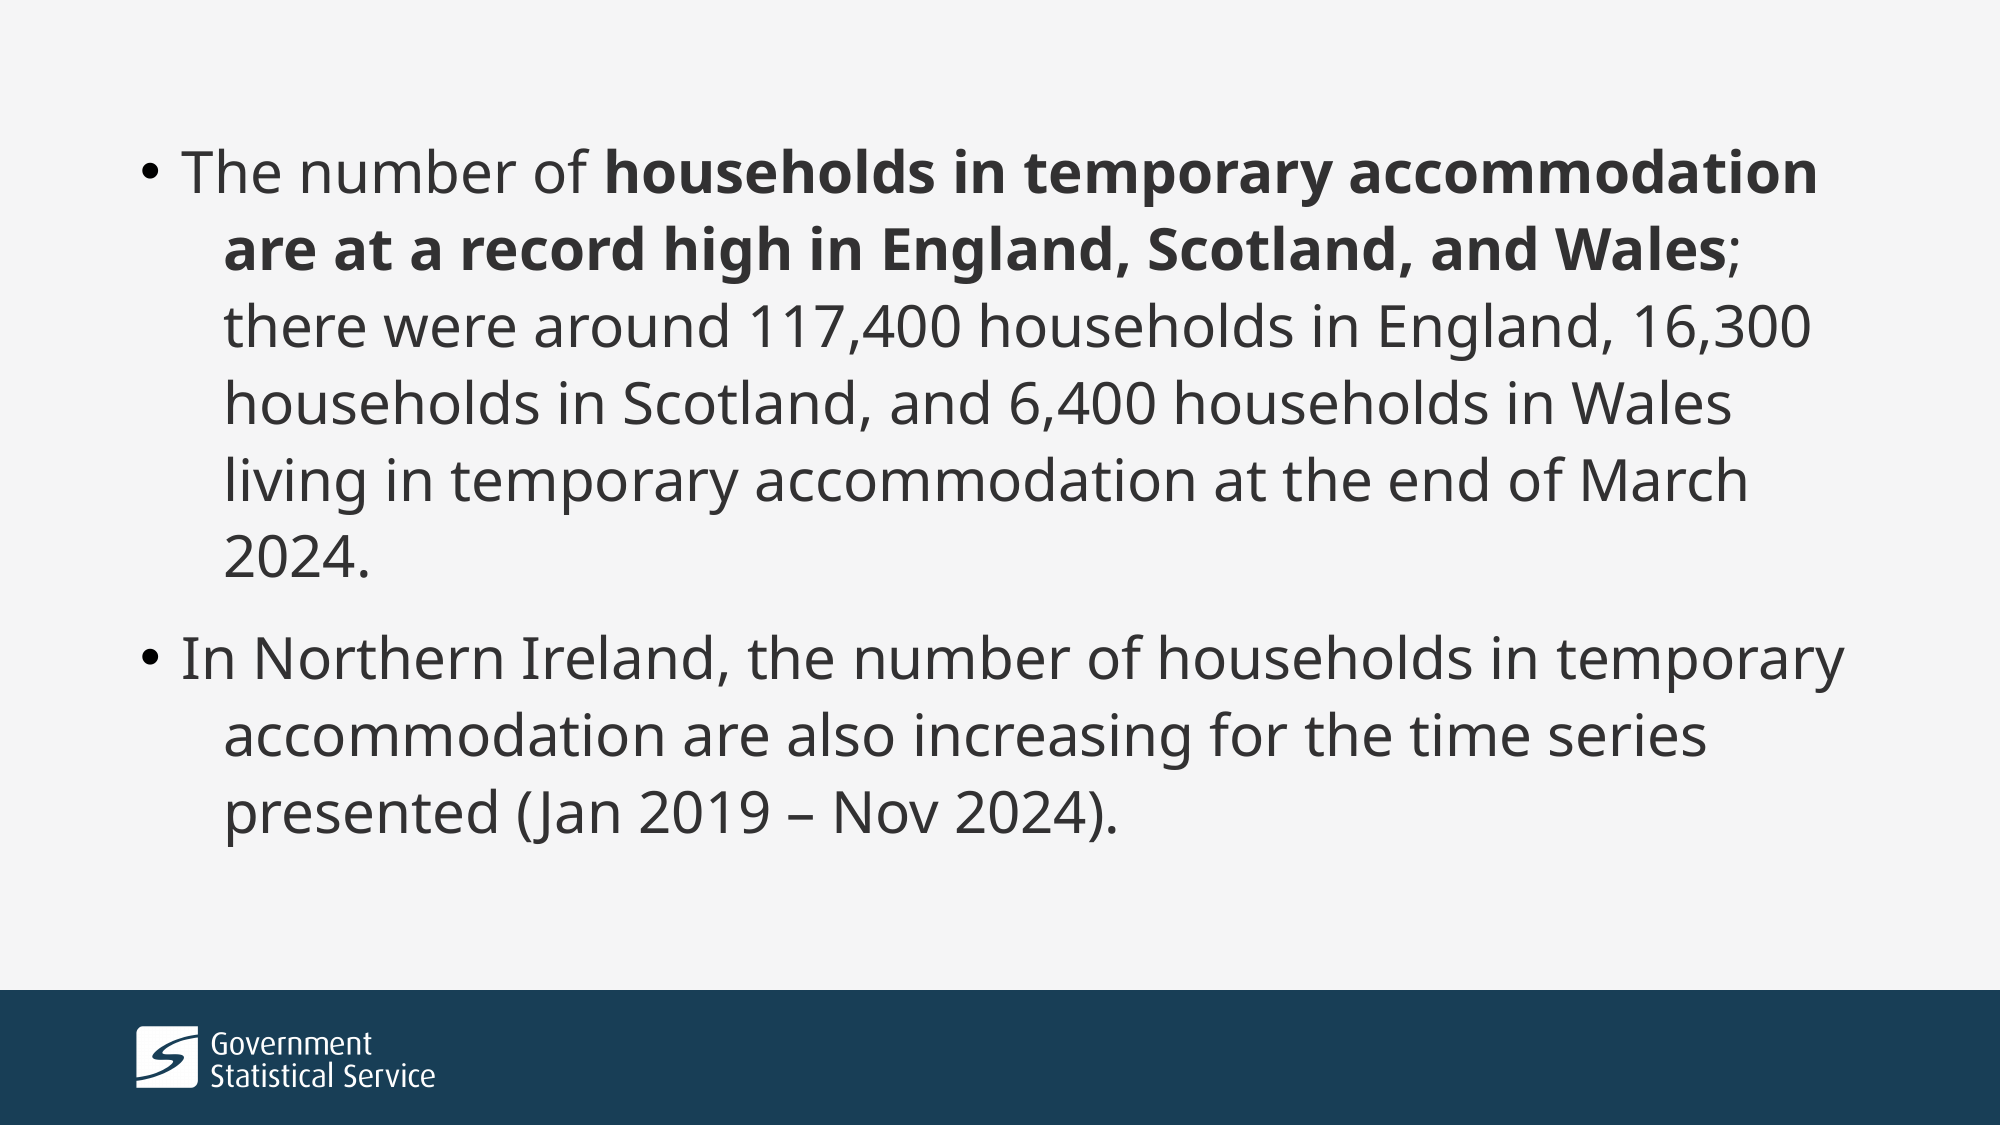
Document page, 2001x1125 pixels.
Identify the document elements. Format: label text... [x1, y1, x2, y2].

list The number of households in temporary accommodation are at a record high in England, Scotland, and Wales; there were around 117,400 households in England, 16,300 households in Scotland, and 6,400 households in Wales living in temporary accommodation at the end of March 2024. In Northern Ireland, the number of households in temporary accommodation are also increasing for the time series presented (Jan 2019 – Nov 2024). [140, 128, 1866, 782]
